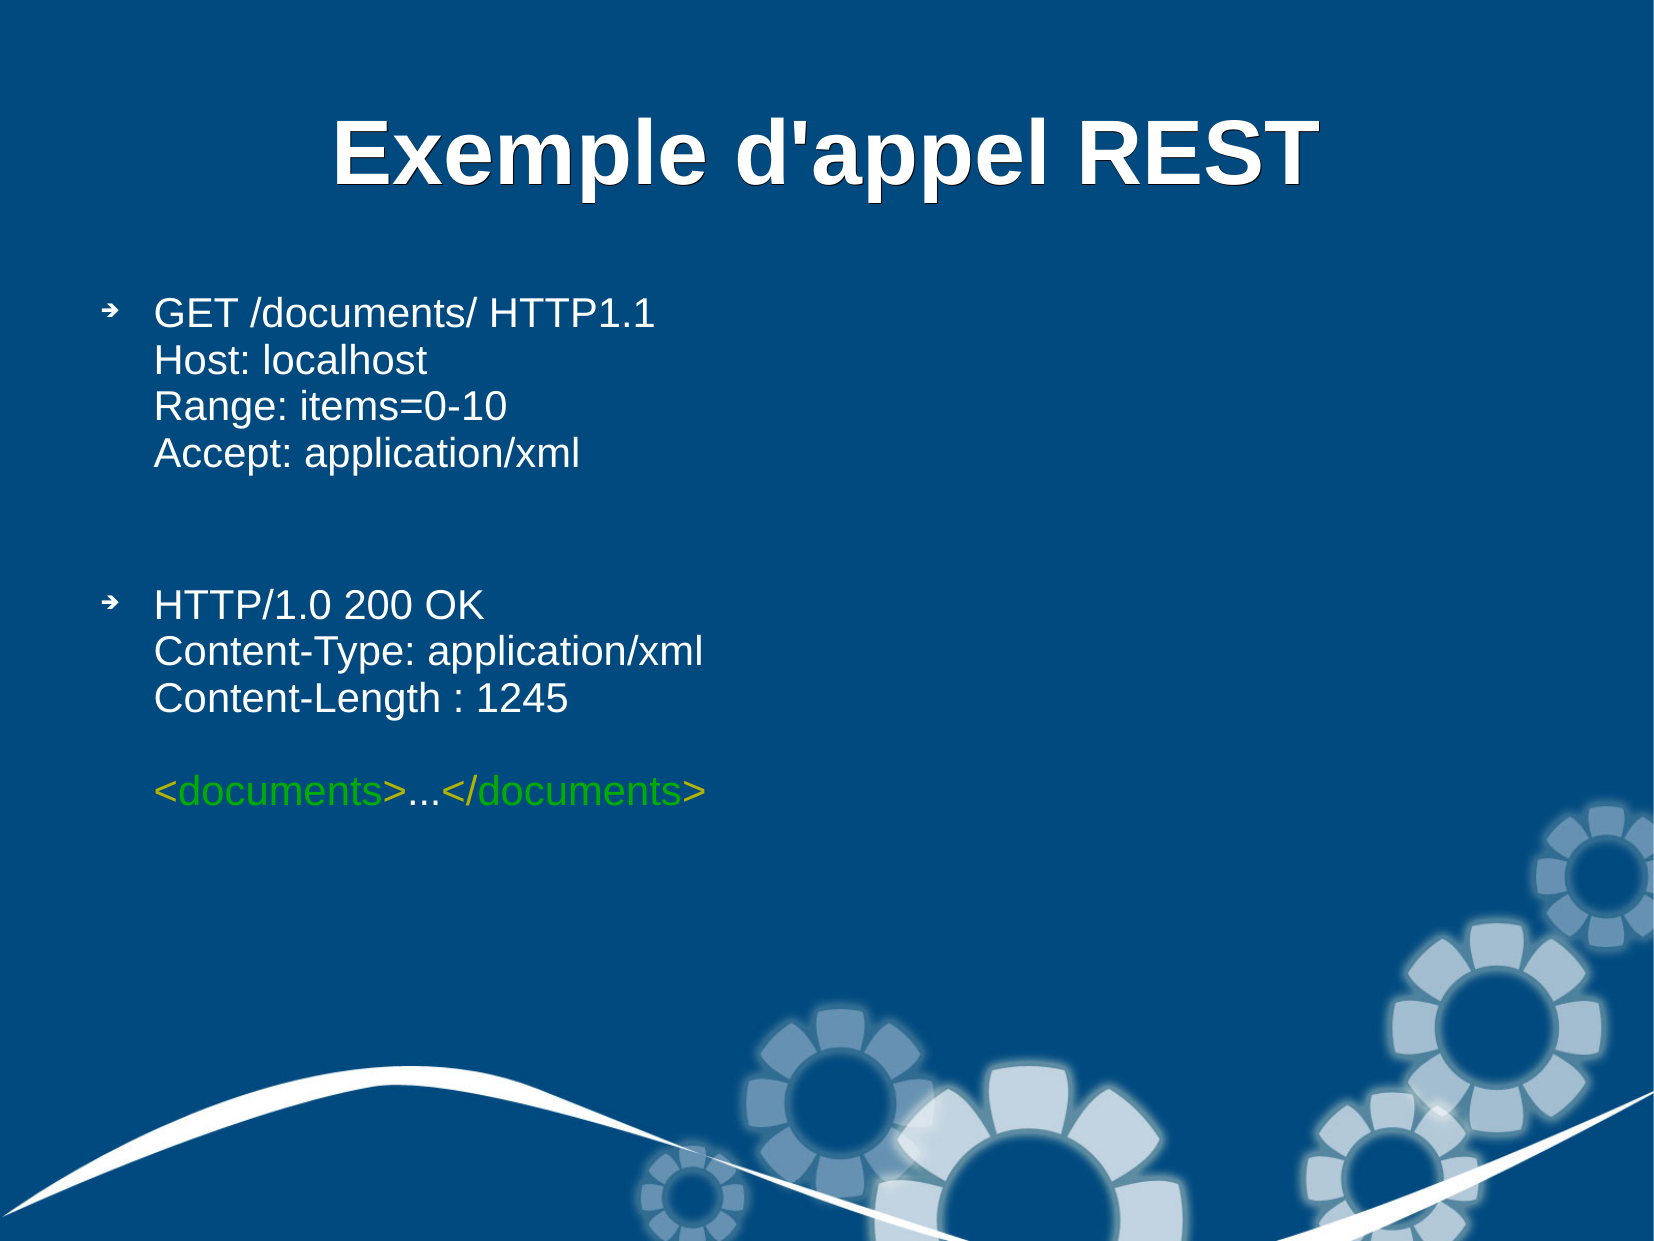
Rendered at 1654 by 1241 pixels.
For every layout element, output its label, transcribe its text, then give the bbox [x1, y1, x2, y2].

list GET /documents/ HTTP1.1 Host: localhost Range: items=0-10 Accept: application/xml HTTP/1.0 200 OK Content-Type: application/xml Content-Length : 1245 <documents>...</documents> [82, 290, 1571, 1109]
title Exemple d'appel REST [82, 49, 1571, 257]
picture [0, 0, 1654, 1241]
